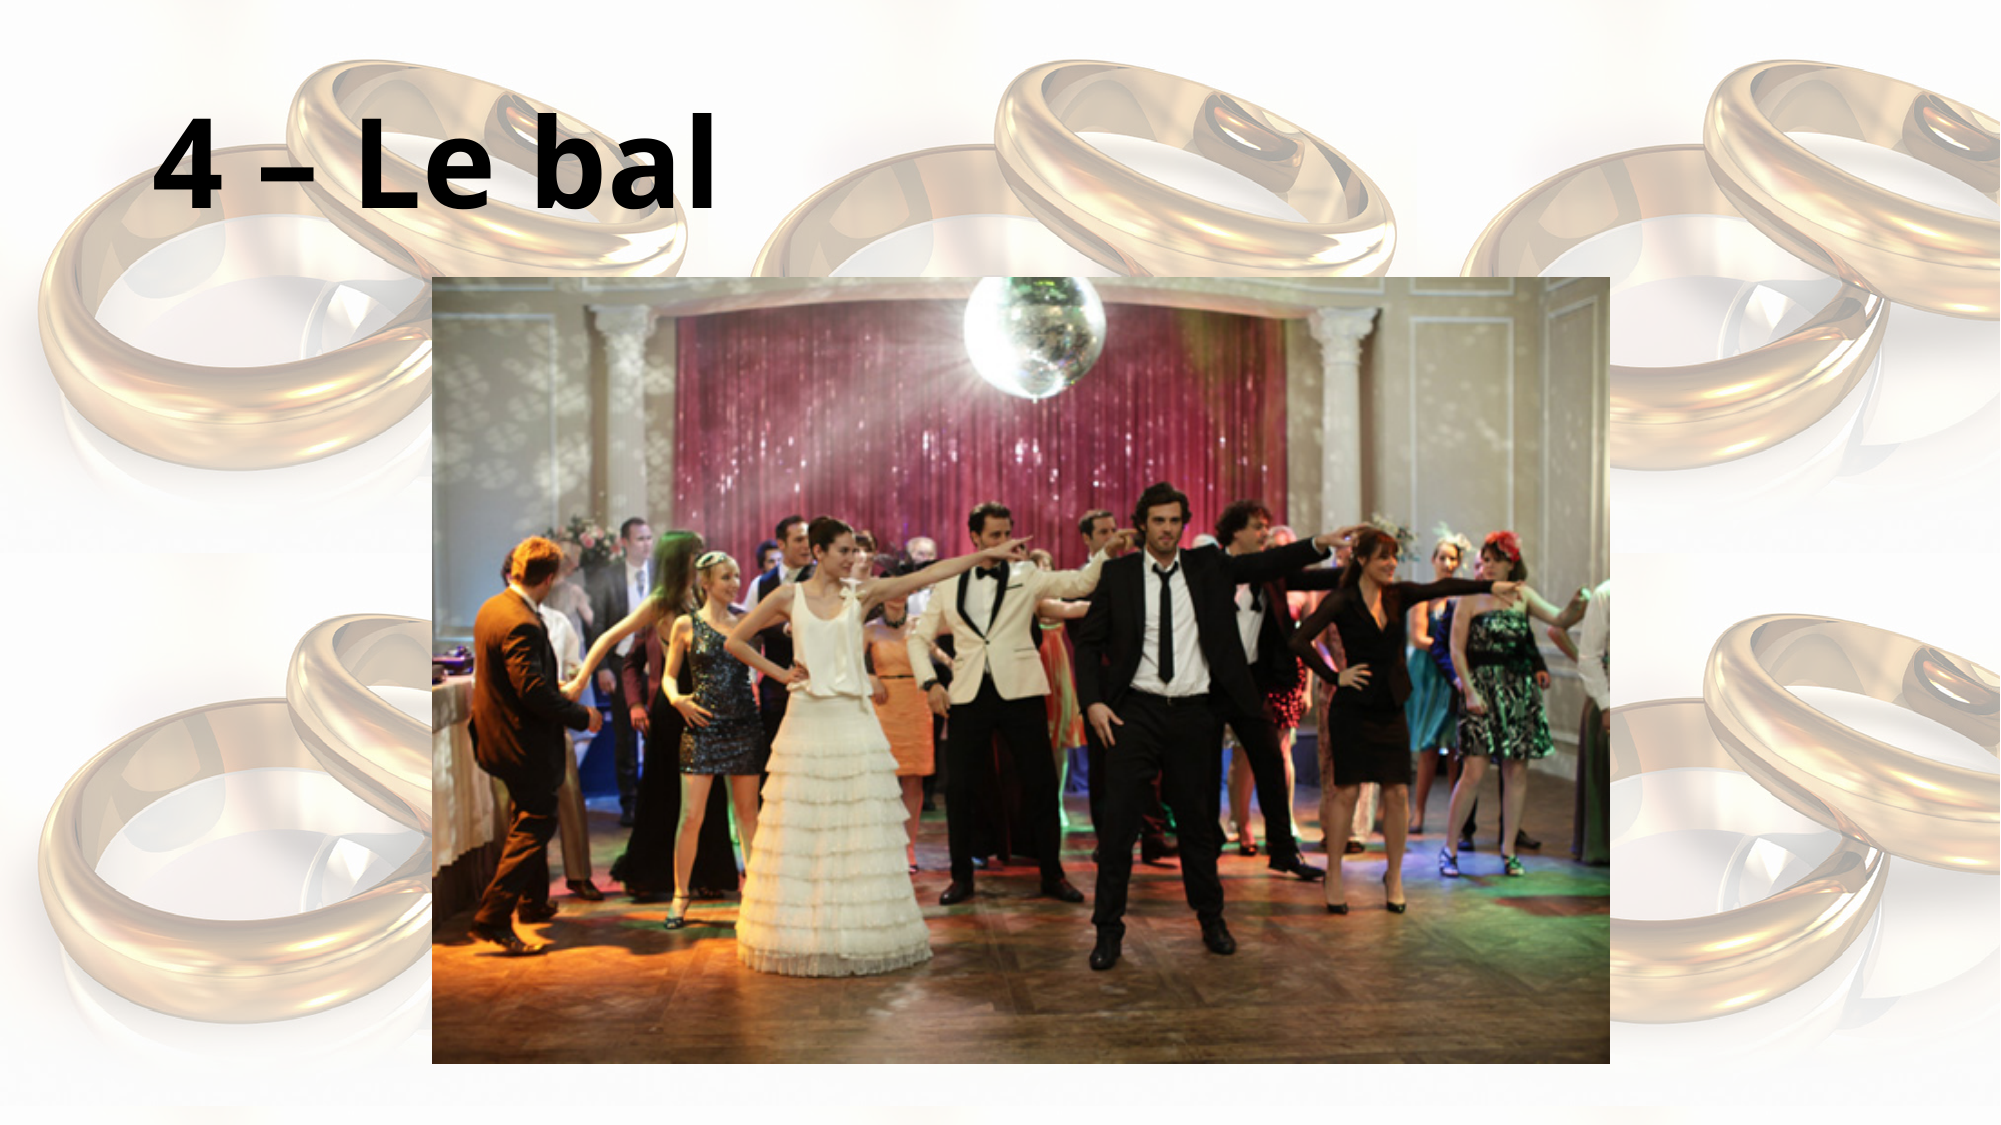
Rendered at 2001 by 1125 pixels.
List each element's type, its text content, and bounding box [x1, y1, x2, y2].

picture [432, 277, 1610, 1064]
title 4 – Le bal [137, 59, 1863, 278]
